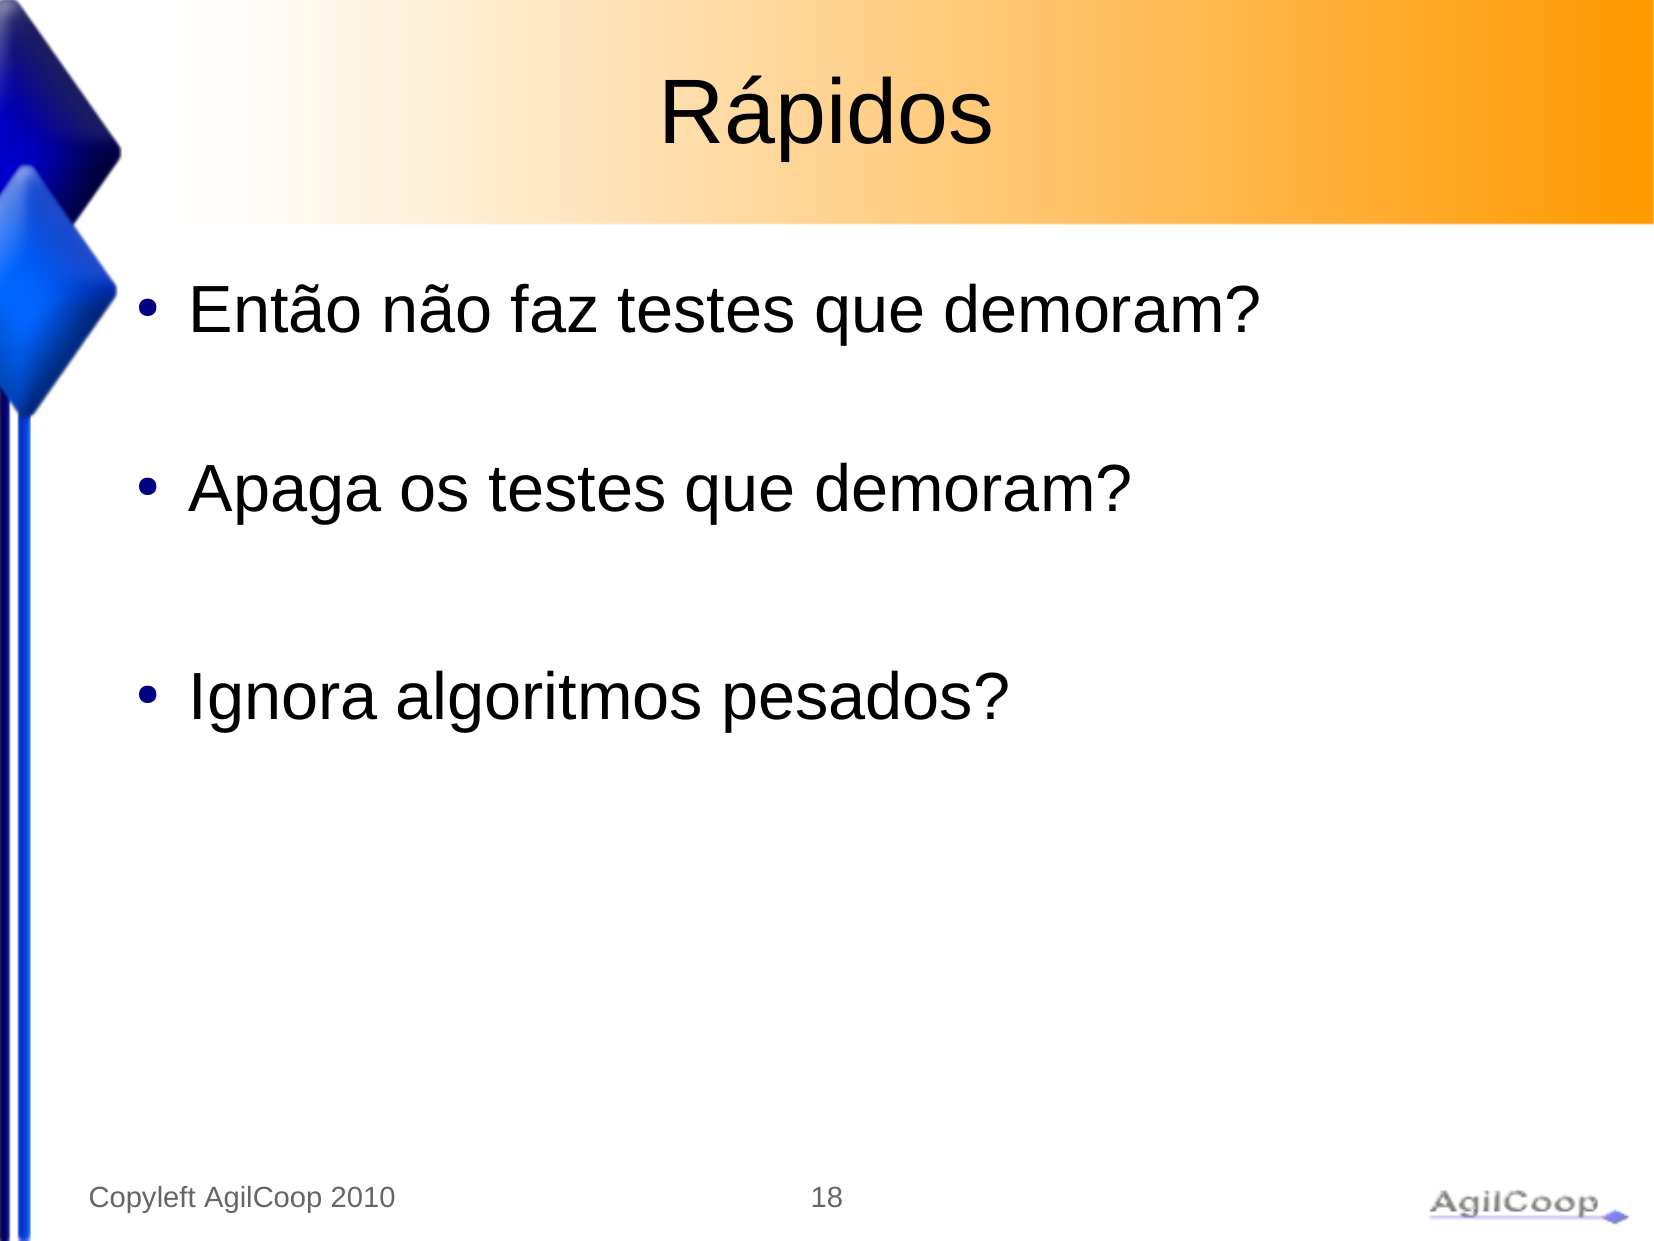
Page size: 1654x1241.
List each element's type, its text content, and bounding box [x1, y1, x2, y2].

list Então não faz testes que demoram? Apaga os testes que demoram? Ignora algoritmos pesados? [118, 271, 1607, 1108]
title Rápidos [82, 8, 1571, 216]
picture [0, 0, 1654, 1241]
